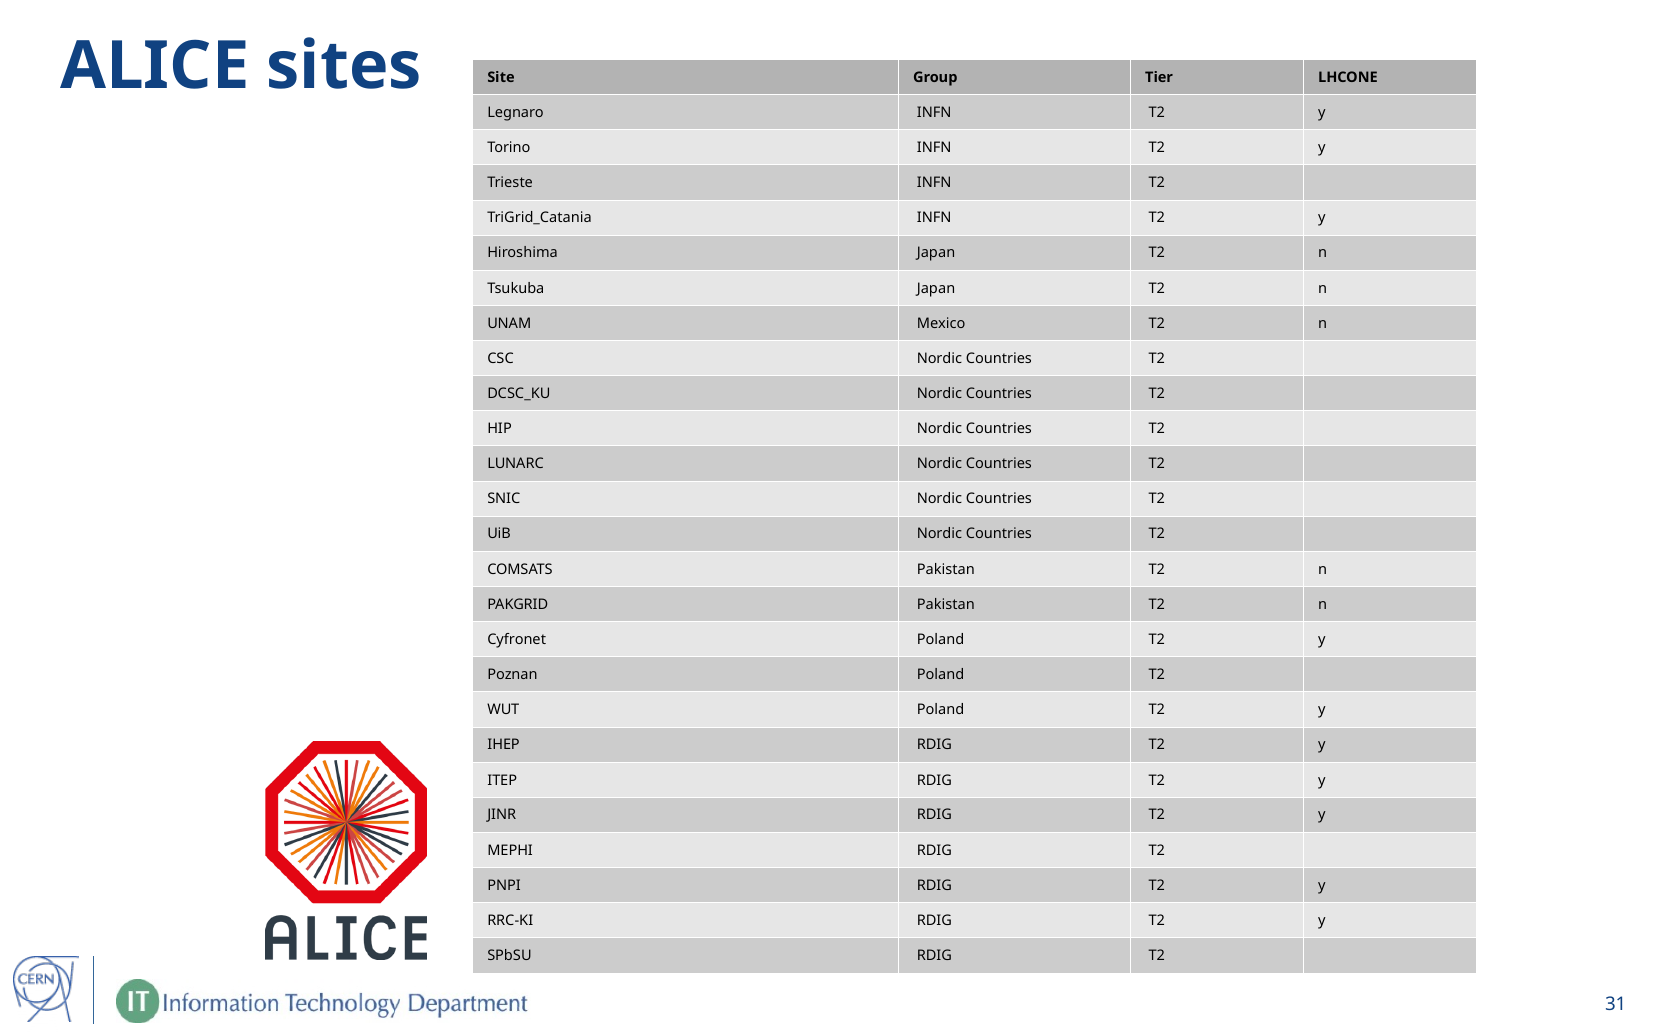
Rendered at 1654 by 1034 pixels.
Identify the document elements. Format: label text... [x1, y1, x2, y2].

table_cell T2 [1131, 201, 1303, 235]
table_cell y [1304, 622, 1476, 656]
table_cell T2 [1131, 236, 1303, 270]
table_cell T2 [1131, 763, 1303, 797]
table_cell T2 [1131, 587, 1303, 621]
table_cell y [1304, 130, 1476, 164]
table_cell LUNARC [473, 446, 898, 481]
table_cell PAKGRID [473, 587, 898, 621]
table_cell PNPI [473, 868, 898, 902]
table_cell y [1304, 728, 1476, 762]
table_cell [1304, 833, 1476, 867]
picture [116, 979, 788, 1023]
table_cell Nordic Countries [899, 517, 1130, 551]
table_cell n [1304, 587, 1476, 621]
table_cell RDIG [899, 938, 1130, 973]
table_cell INFN [899, 130, 1130, 164]
table_cell RDIG [899, 763, 1130, 797]
table_cell [1304, 165, 1476, 200]
table_cell SNIC [473, 482, 898, 516]
table_cell COMSATS [473, 552, 898, 586]
table_cell T2 [1131, 657, 1303, 691]
table_cell y [1304, 201, 1476, 235]
table_cell T2 [1131, 622, 1303, 656]
table_cell Pakistan [899, 552, 1130, 586]
table_cell T2 [1131, 728, 1303, 762]
table_header Site [473, 60, 898, 94]
table_cell Poland [899, 657, 1130, 691]
table_cell T2 [1131, 130, 1303, 164]
table_cell y [1304, 868, 1476, 902]
table_cell JINR [473, 798, 898, 832]
table_cell [1304, 341, 1476, 375]
table_cell y [1304, 692, 1476, 727]
table_cell UiB [473, 517, 898, 551]
table_cell Hiroshima [473, 236, 898, 270]
table_cell Nordic Countries [899, 341, 1130, 375]
table_cell Japan [899, 236, 1130, 270]
table_cell T2 [1131, 271, 1303, 305]
table_cell T2 [1131, 552, 1303, 586]
table_cell INFN [899, 165, 1130, 200]
table_cell HIP [473, 411, 898, 445]
table_cell T2 [1131, 692, 1303, 727]
table_header Tier [1131, 60, 1303, 94]
table_cell CSC [473, 341, 898, 375]
table_cell n [1304, 236, 1476, 270]
table_cell Torino [473, 130, 898, 164]
table_cell Nordic Countries [899, 446, 1130, 481]
table_cell Poland [899, 622, 1130, 656]
table_cell UNAM [473, 306, 898, 340]
table_cell [1304, 446, 1476, 481]
table_cell T2 [1131, 517, 1303, 551]
table_cell RRC-KI [473, 903, 898, 937]
table_cell [1304, 376, 1476, 410]
table_cell IHEP [473, 728, 898, 762]
table_cell T2 [1131, 482, 1303, 516]
table_cell Cyfronet [473, 622, 898, 656]
table_cell T2 [1131, 938, 1303, 973]
table_cell MEPHI [473, 833, 898, 867]
table_cell ITEP [473, 763, 898, 797]
table_header Group [899, 60, 1130, 94]
table_cell Poznan [473, 657, 898, 691]
table_cell n [1304, 306, 1476, 340]
table_cell Mexico [899, 306, 1130, 340]
table_cell Legnaro [473, 95, 898, 129]
table_cell T2 [1131, 446, 1303, 481]
table_cell [1304, 657, 1476, 691]
table_cell n [1304, 271, 1476, 305]
table_cell SPbSU [473, 938, 898, 973]
table_cell y [1304, 903, 1476, 937]
table_cell T2 [1131, 95, 1303, 129]
table_cell T2 [1131, 341, 1303, 375]
title ALICE sites [60, 0, 1528, 138]
table_cell WUT [473, 692, 898, 727]
table_cell TriGrid_Catania [473, 201, 898, 235]
table_cell RDIG [899, 798, 1130, 832]
table_cell T2 [1131, 306, 1303, 340]
table_cell RDIG [899, 728, 1130, 762]
table_cell RDIG [899, 833, 1130, 867]
table_cell DCSC_KU [473, 376, 898, 410]
table_cell Nordic Countries [899, 376, 1130, 410]
table_cell Pakistan [899, 587, 1130, 621]
table_cell Tsukuba [473, 271, 898, 305]
table_cell [1304, 938, 1476, 973]
table_cell T2 [1131, 165, 1303, 200]
table_cell T2 [1131, 868, 1303, 902]
table_cell y [1304, 95, 1476, 129]
table_header LHCONE [1304, 60, 1476, 94]
table_cell RDIG [899, 868, 1130, 902]
table_cell RDIG [899, 903, 1130, 937]
table_cell [1304, 482, 1476, 516]
table_cell T2 [1131, 903, 1303, 937]
table_cell y [1304, 763, 1476, 797]
picture [13, 956, 79, 1032]
table_cell INFN [899, 201, 1130, 235]
table_cell T2 [1131, 376, 1303, 410]
table_cell INFN [899, 95, 1130, 129]
table_cell [1304, 411, 1476, 445]
picture [265, 741, 427, 960]
table_cell [1304, 517, 1476, 551]
table_cell Nordic Countries [899, 411, 1130, 445]
table_cell Trieste [473, 165, 898, 200]
table_cell Nordic Countries [899, 482, 1130, 516]
table_cell y [1304, 798, 1476, 832]
table_cell Japan [899, 271, 1130, 305]
table_cell T2 [1131, 798, 1303, 832]
table_cell Poland [899, 692, 1130, 727]
table_cell T2 [1131, 411, 1303, 445]
table_cell n [1304, 552, 1476, 586]
table_cell T2 [1131, 833, 1303, 867]
